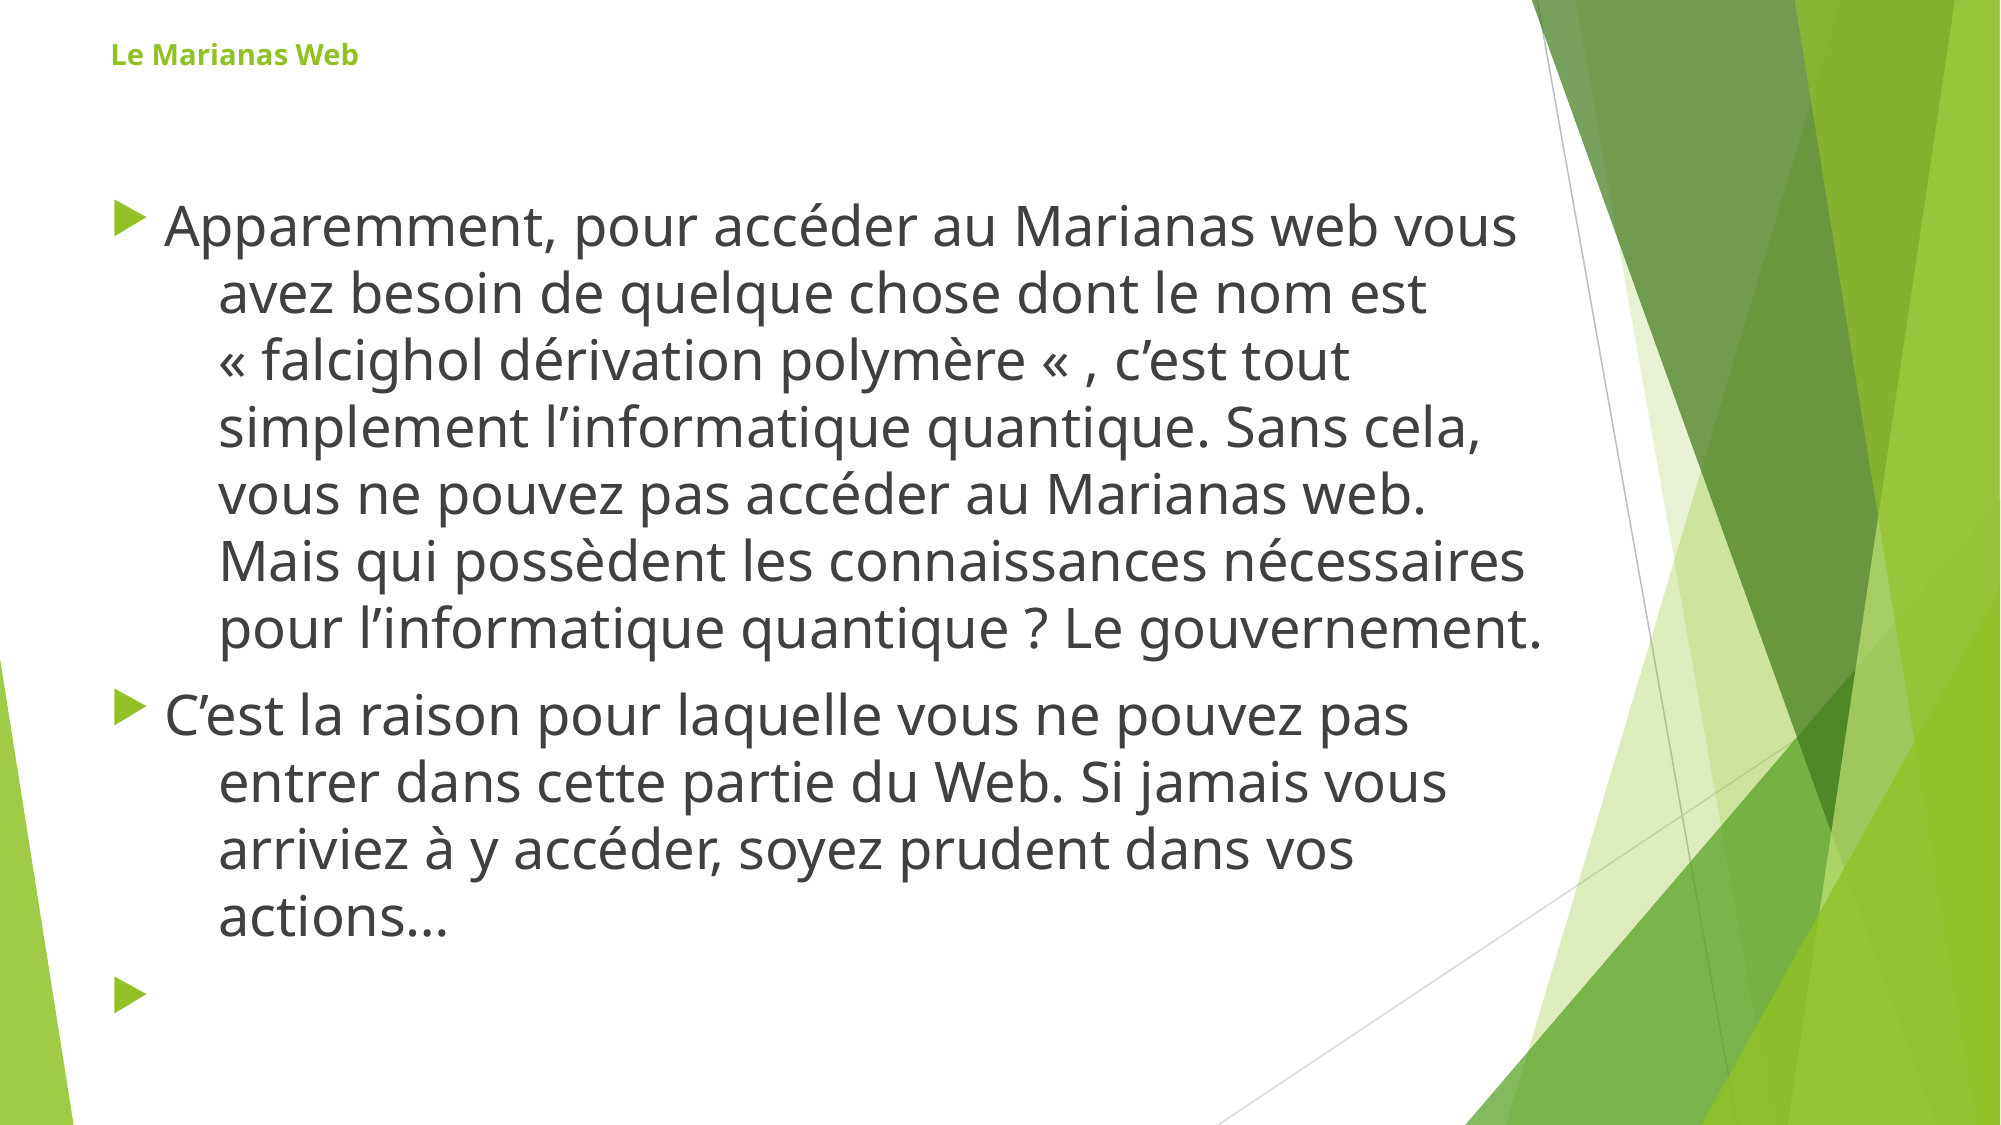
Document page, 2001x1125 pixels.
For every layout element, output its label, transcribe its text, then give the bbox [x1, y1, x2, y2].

list Apparemment, pour accéder au Marianas web vous avez besoin de quelque chose dont le nom est « falcighol dérivation polymère « , c’est tout simplement l’informatique quantique. Sans cela, vous ne pouvez pas accéder au Marianas web. Mais qui possèdent les connaissances nécessaires pour l’informatique quantique ? Le gouvernement. C’est la raison pour laquelle vous ne pouvez pas entrer dans cette partie du Web. Si jamais vous arriviez à y accéder, soyez prudent dans vos actions… [95, 183, 1563, 1004]
title Le Marianas Web [95, 28, 1506, 139]
